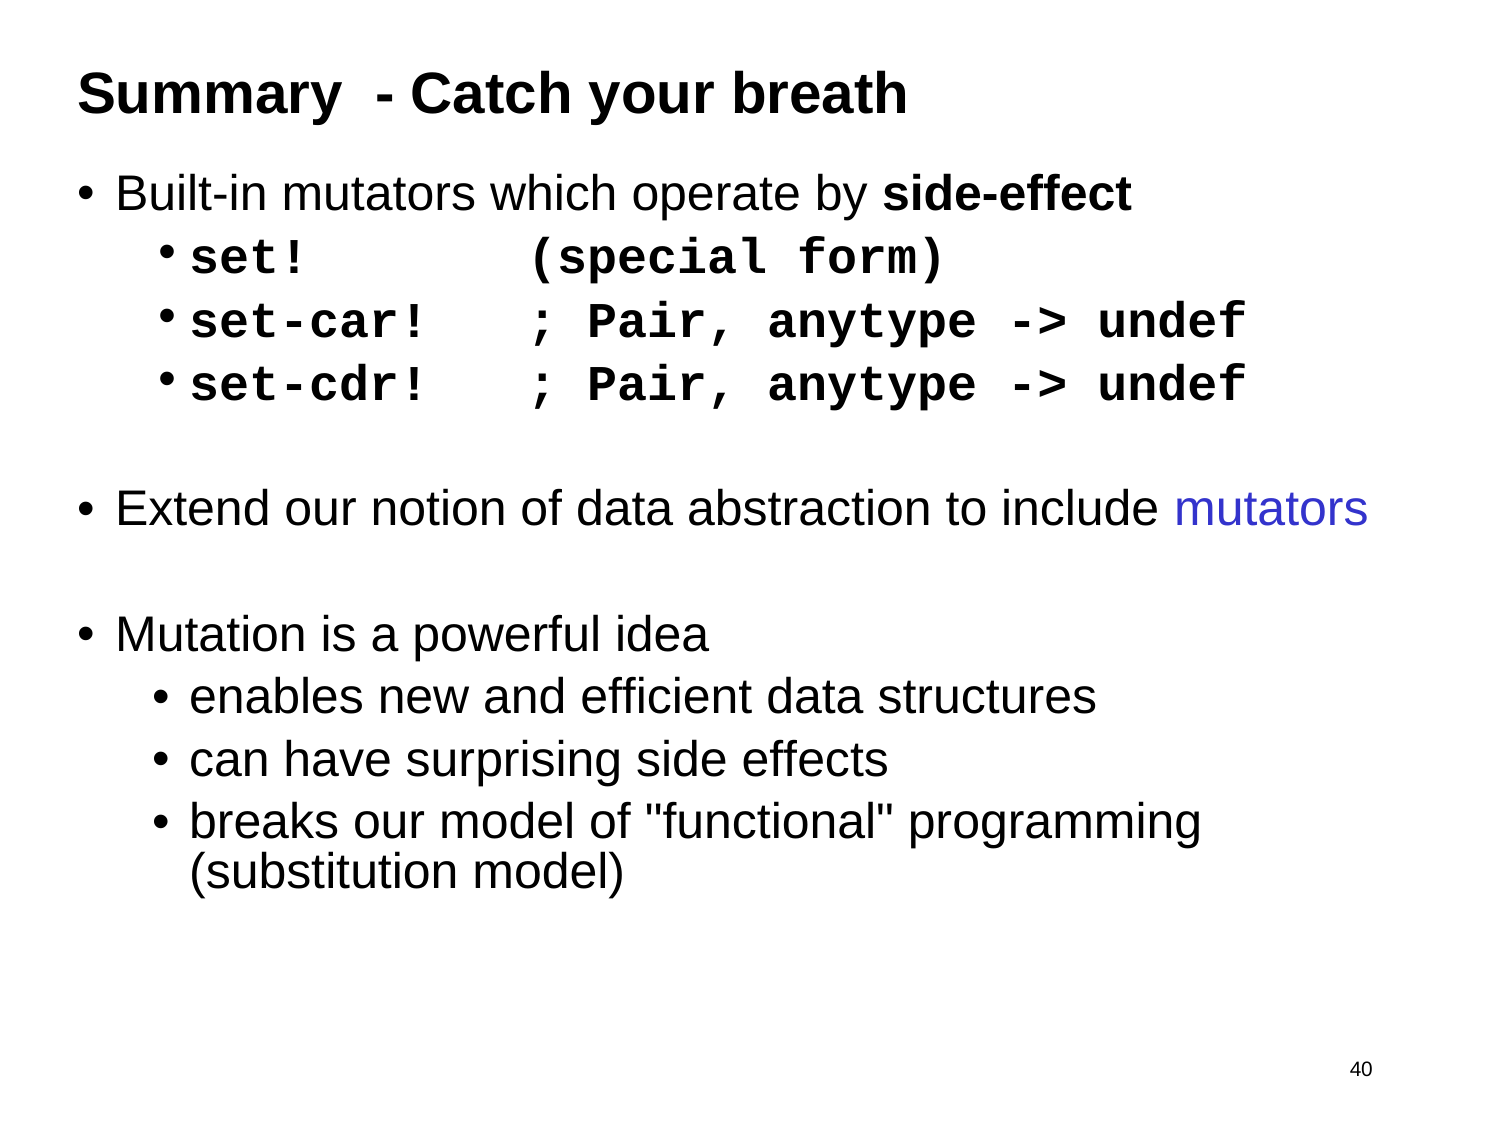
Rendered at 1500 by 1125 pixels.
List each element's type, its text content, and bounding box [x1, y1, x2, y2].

title Summary - Catch your breath [62, 24, 1338, 162]
list Built-in mutators which operate by side-effect set! (special form) set-car! ; Pair, anytype -> undef set-cdr! ; Pair, anytype -> undef Extend our notion of data abstraction to include mutators Mutation is a powerful idea enables new and efficient data structures can have surprising side effects breaks our model of "functional" programming (substitution model) [62, 162, 1450, 1000]
